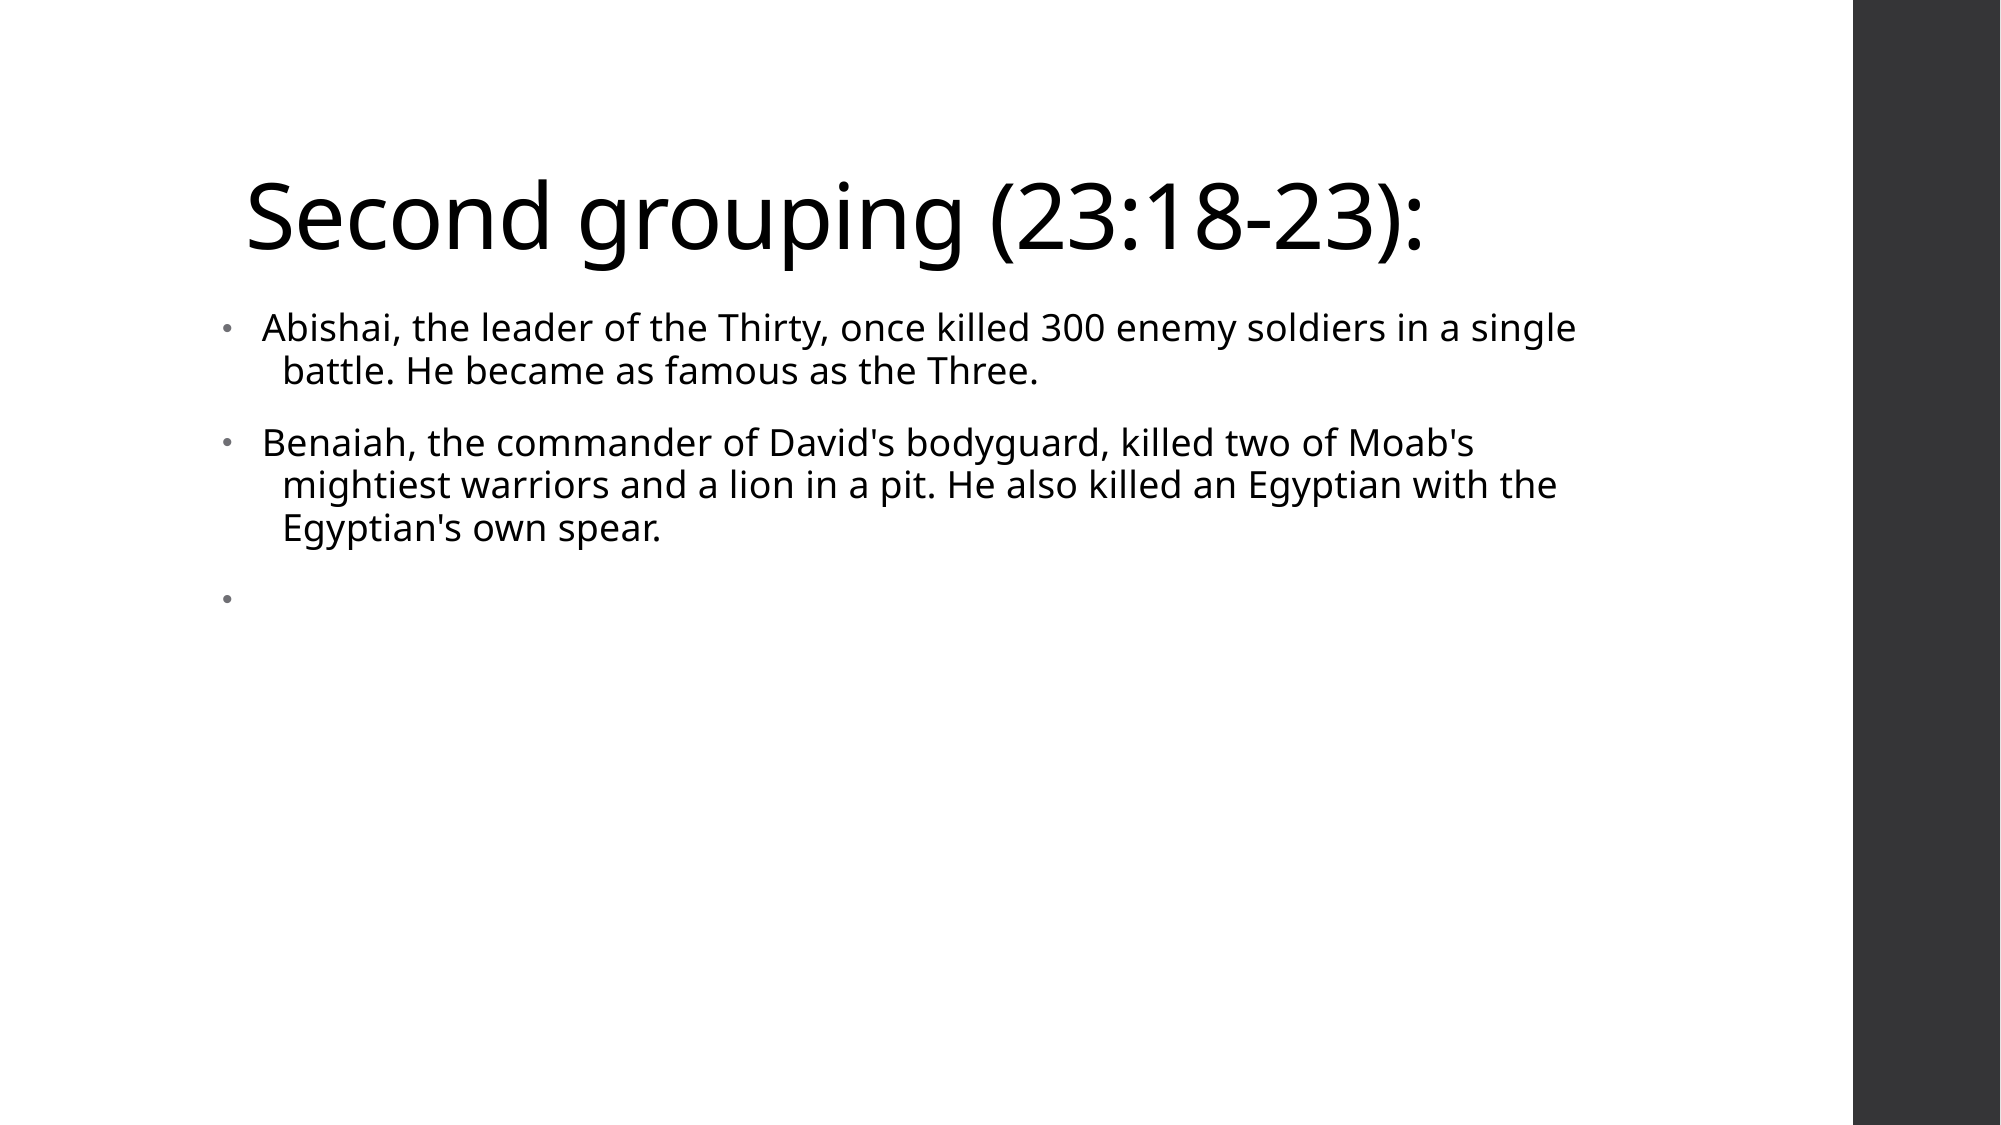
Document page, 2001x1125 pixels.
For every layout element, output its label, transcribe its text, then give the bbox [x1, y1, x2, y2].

title Second grouping (23:18-23): [206, 60, 1797, 278]
list Abishai, the leader of the Thirty, once killed 300 enemy soldiers in a single battle. He became as famous as the Three. Benaiah, the commander of David's bodyguard, killed two of Moab's mightiest warriors and a lion in a pit. He also killed an Egyptian with the Egyptian's own spear. [206, 299, 1617, 1014]
